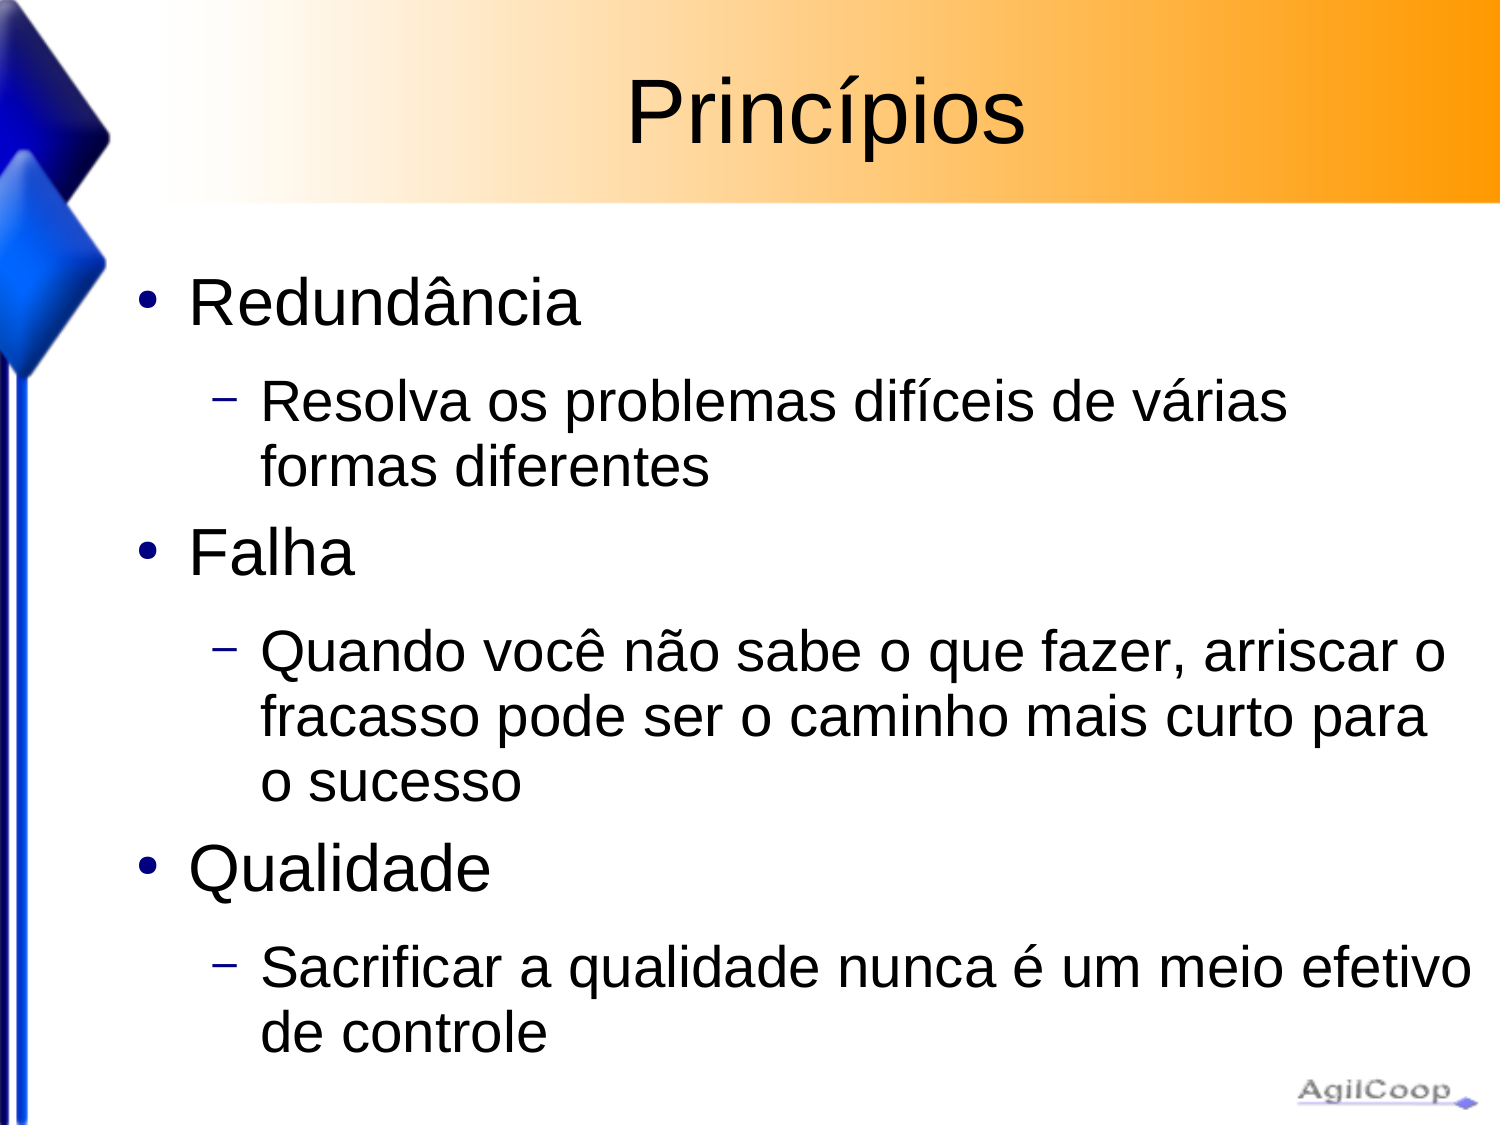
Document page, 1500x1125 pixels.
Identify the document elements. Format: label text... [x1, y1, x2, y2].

list Redundância Resolva os problemas difíceis de várias formas diferentes Falha Quando você não sabe o que fazer, arriscar o fracasso pode ser o caminho mais curto para o sucesso Qualidade Sacrificar a qualidade nunca é um meio efetivo de controle [118, 271, 1477, 1123]
title Princípios [82, 8, 1500, 216]
picture [0, 0, 1500, 1125]
